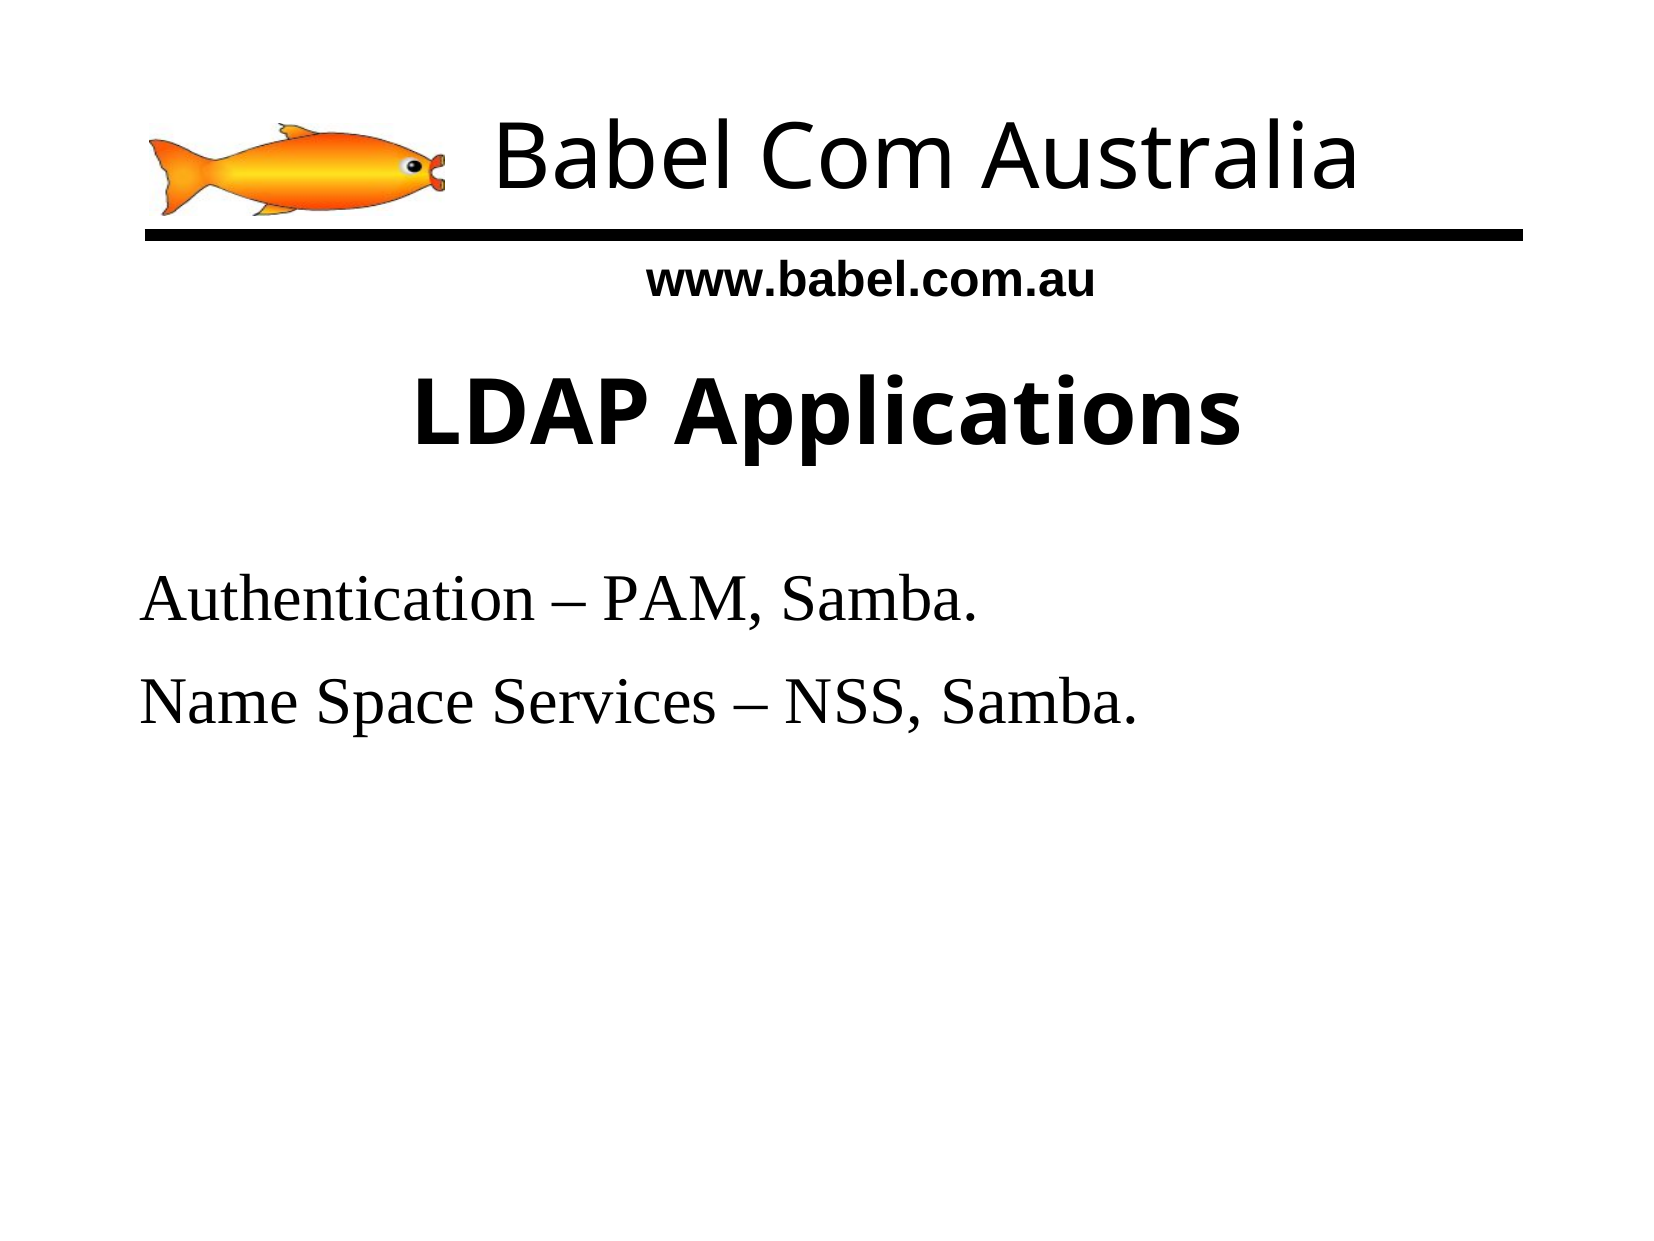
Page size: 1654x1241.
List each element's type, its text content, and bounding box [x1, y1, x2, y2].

title LDAP Applications [126, 322, 1528, 497]
picture [149, 123, 445, 216]
list Authentication – PAM, Samba. Name Space Services – NSS, Samba. [121, 560, 1534, 1127]
